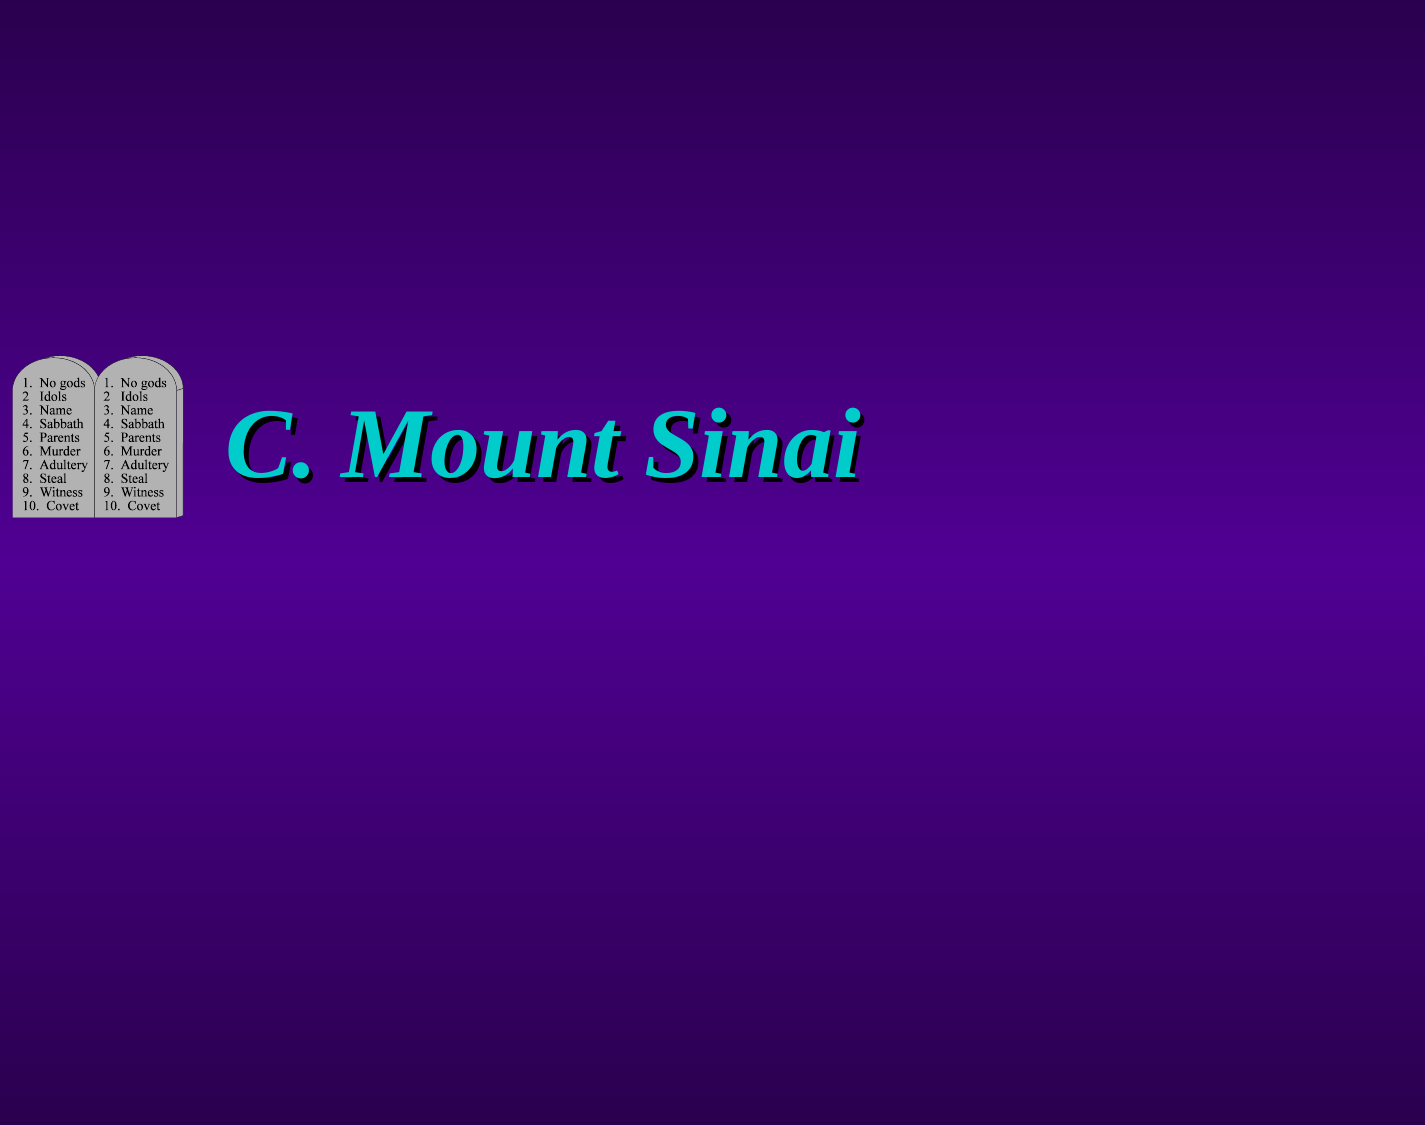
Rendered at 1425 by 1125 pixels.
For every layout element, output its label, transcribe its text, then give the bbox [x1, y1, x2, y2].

title C. Mount Sinai [225, 316, 1425, 572]
